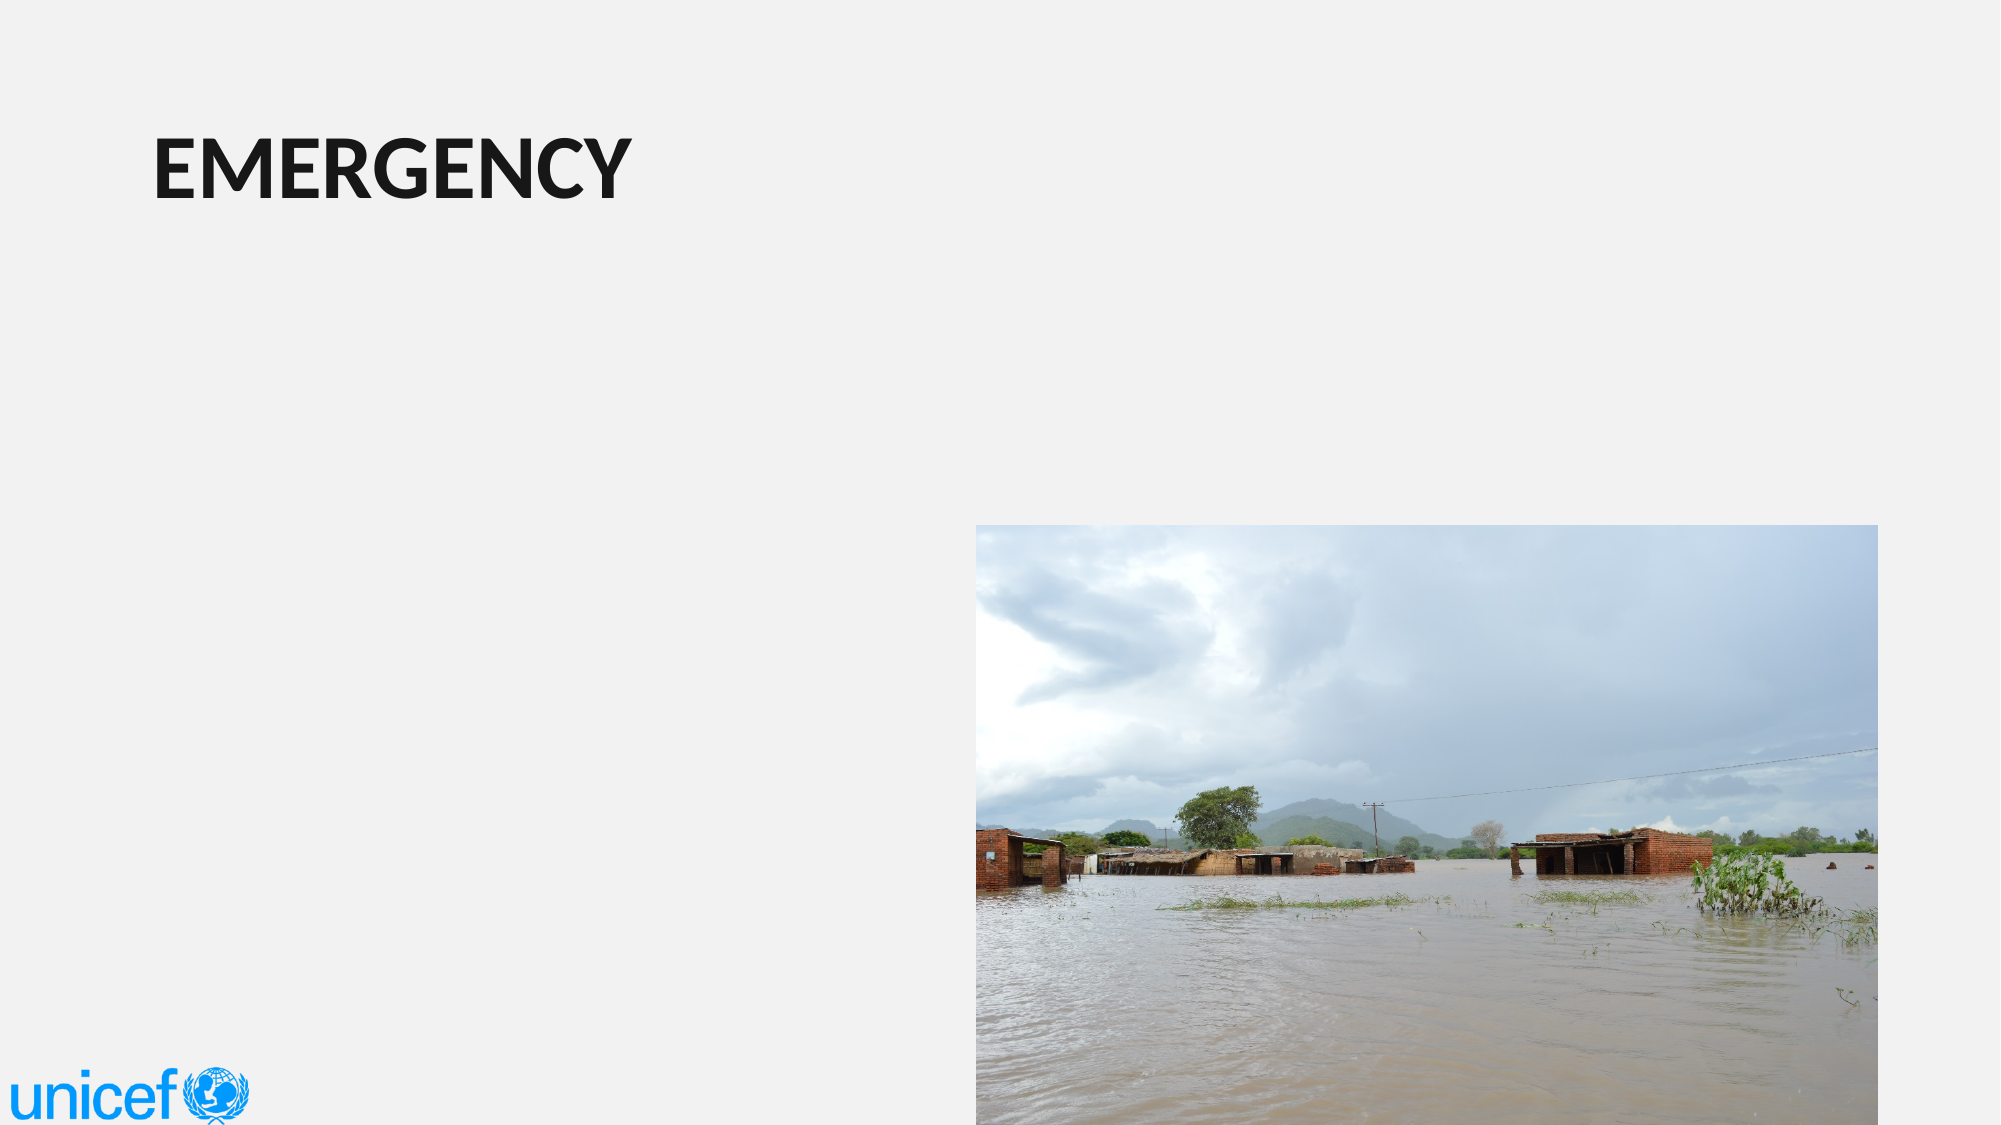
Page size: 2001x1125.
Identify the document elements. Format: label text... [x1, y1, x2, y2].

picture [976, 525, 1878, 1125]
title EMERGENCY [137, 59, 1863, 278]
picture [11, 1067, 249, 1125]
